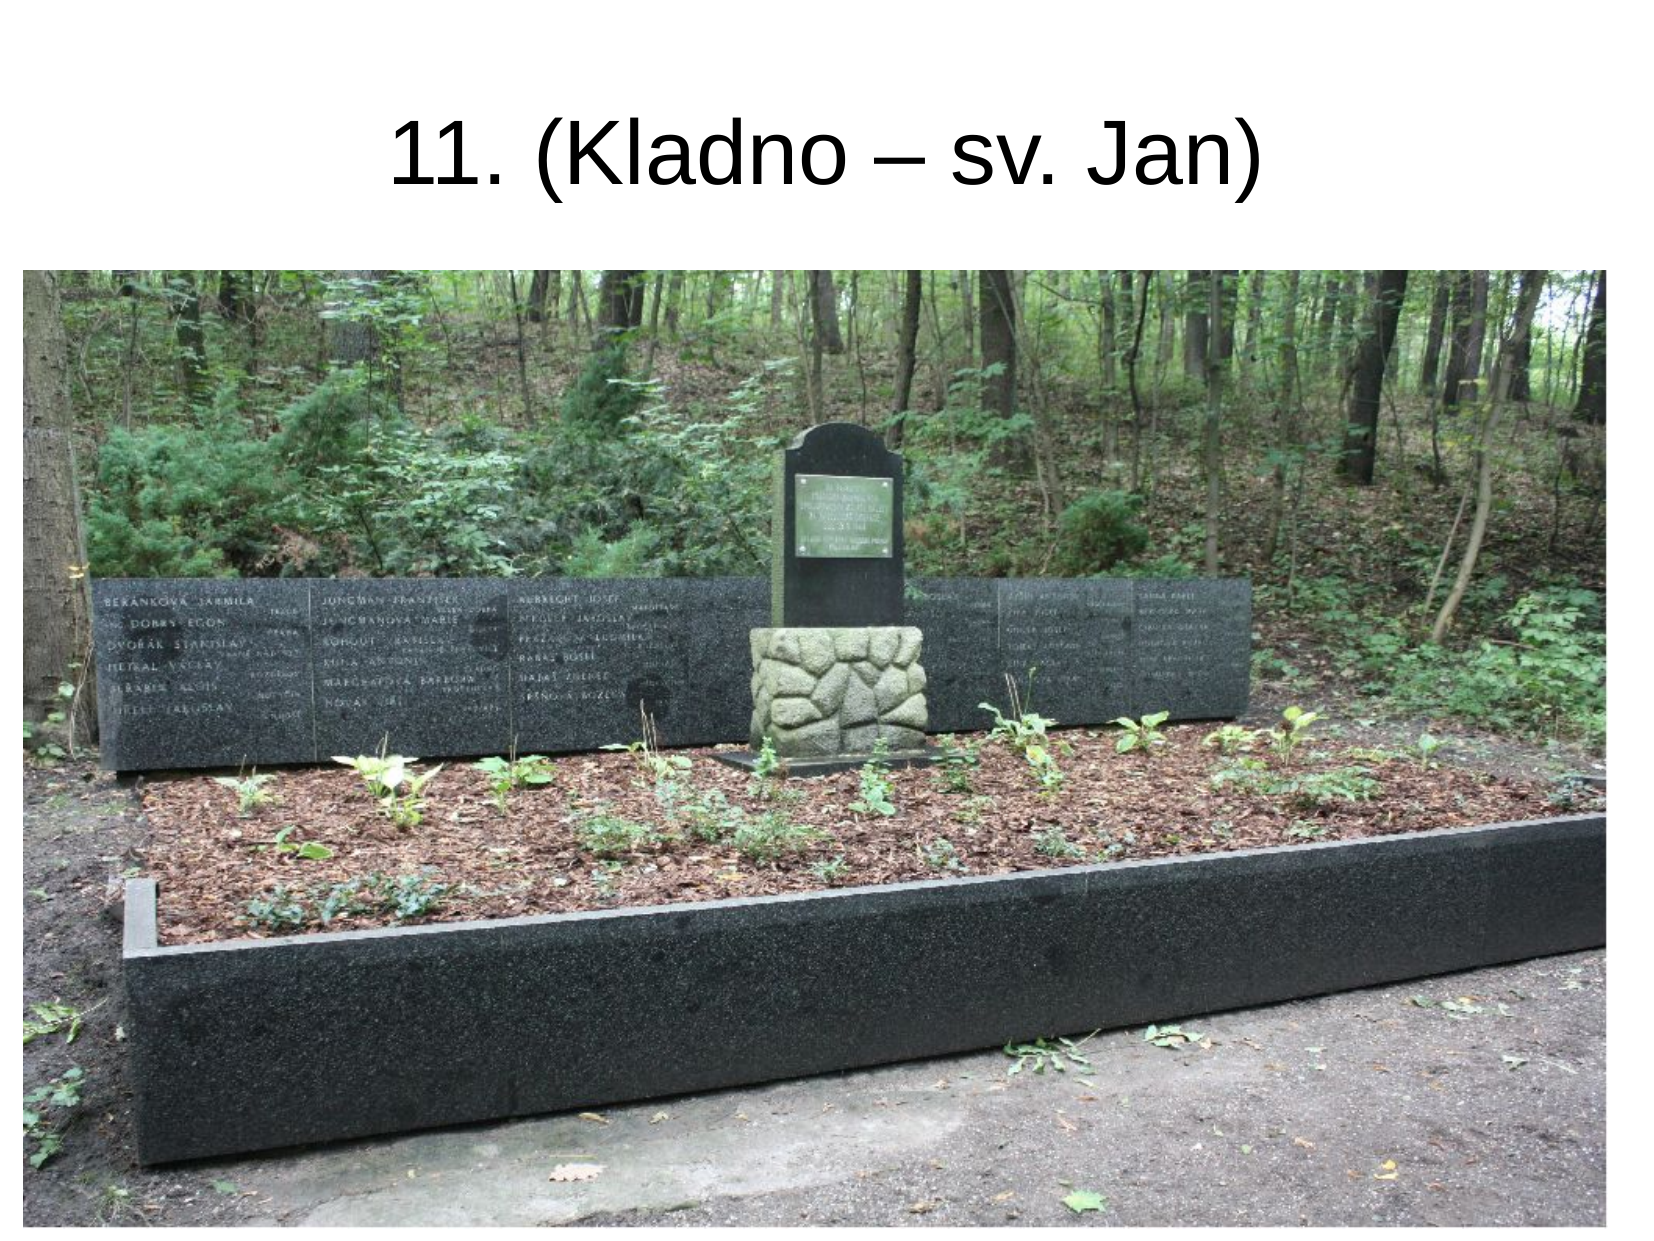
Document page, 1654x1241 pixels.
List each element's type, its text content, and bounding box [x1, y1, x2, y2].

title 11. (Kladno – sv. Jan) [82, 49, 1571, 257]
picture [23, 270, 1608, 1229]
